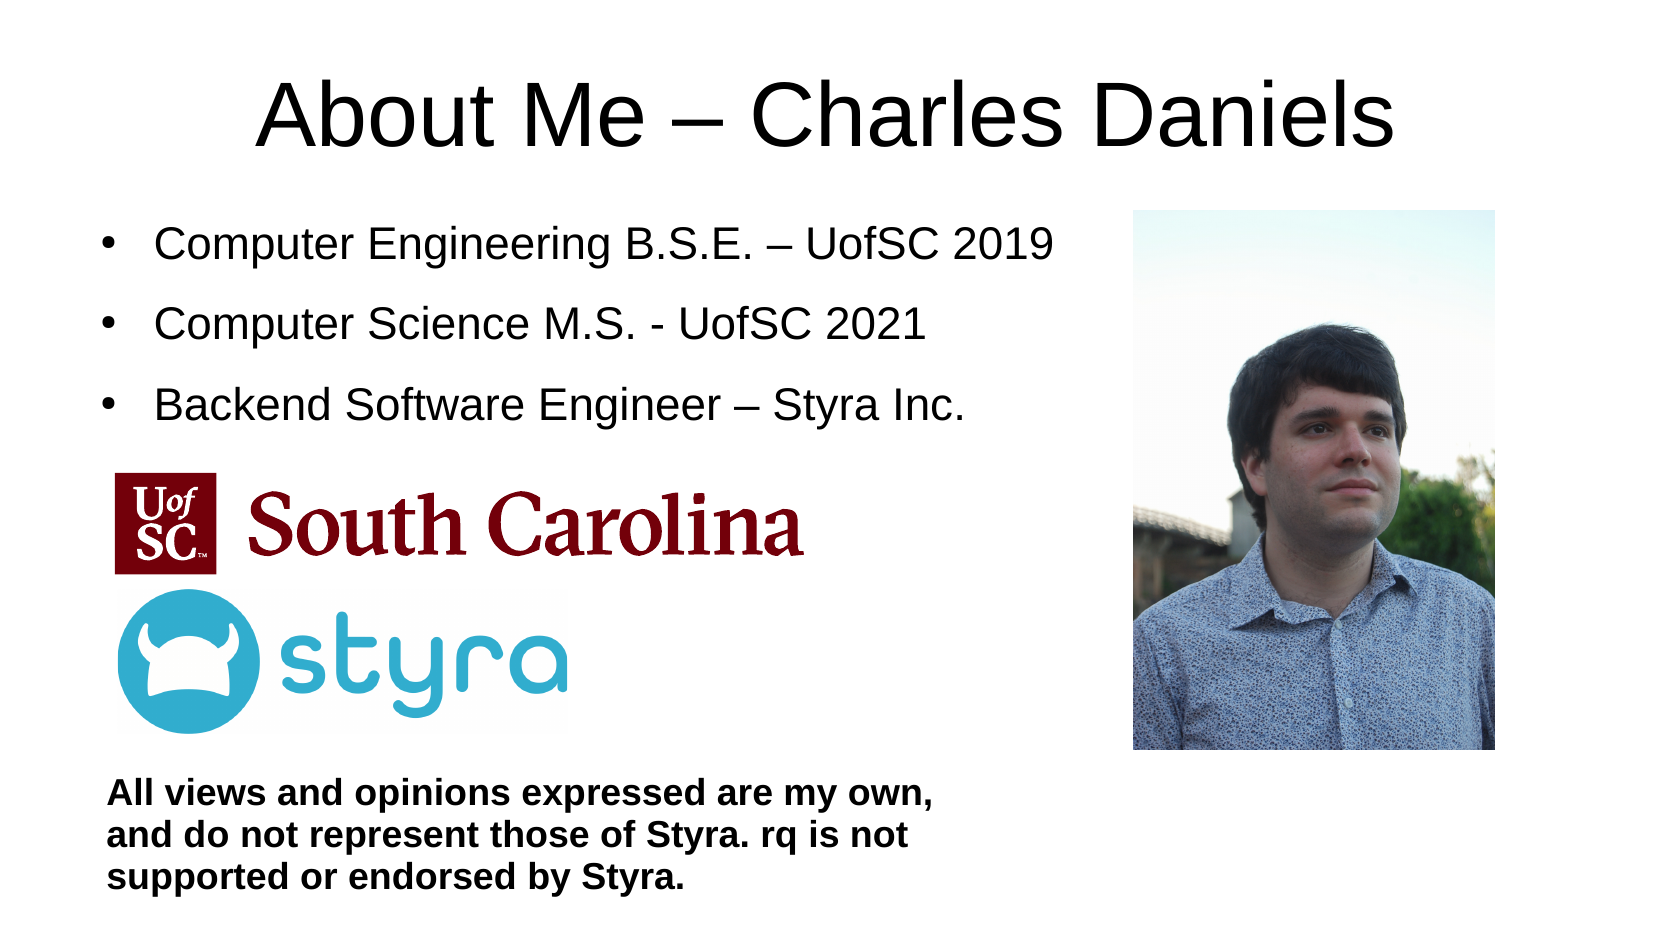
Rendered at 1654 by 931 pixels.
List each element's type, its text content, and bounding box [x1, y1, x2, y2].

text_box All views and opinions expressed are my own, and do not represent those of Styra. rq is not supported or endorsed by Styra. [91, 763, 1008, 905]
title About Me – Charles Daniels [82, 37, 1571, 193]
picture [1133, 210, 1495, 750]
picture [89, 406, 832, 734]
list Computer Engineering B.S.E. – UofSC 2019 Computer Science M.S. - UofSC 2021 Backend Software Engineer – Styra Inc. [82, 217, 1104, 454]
